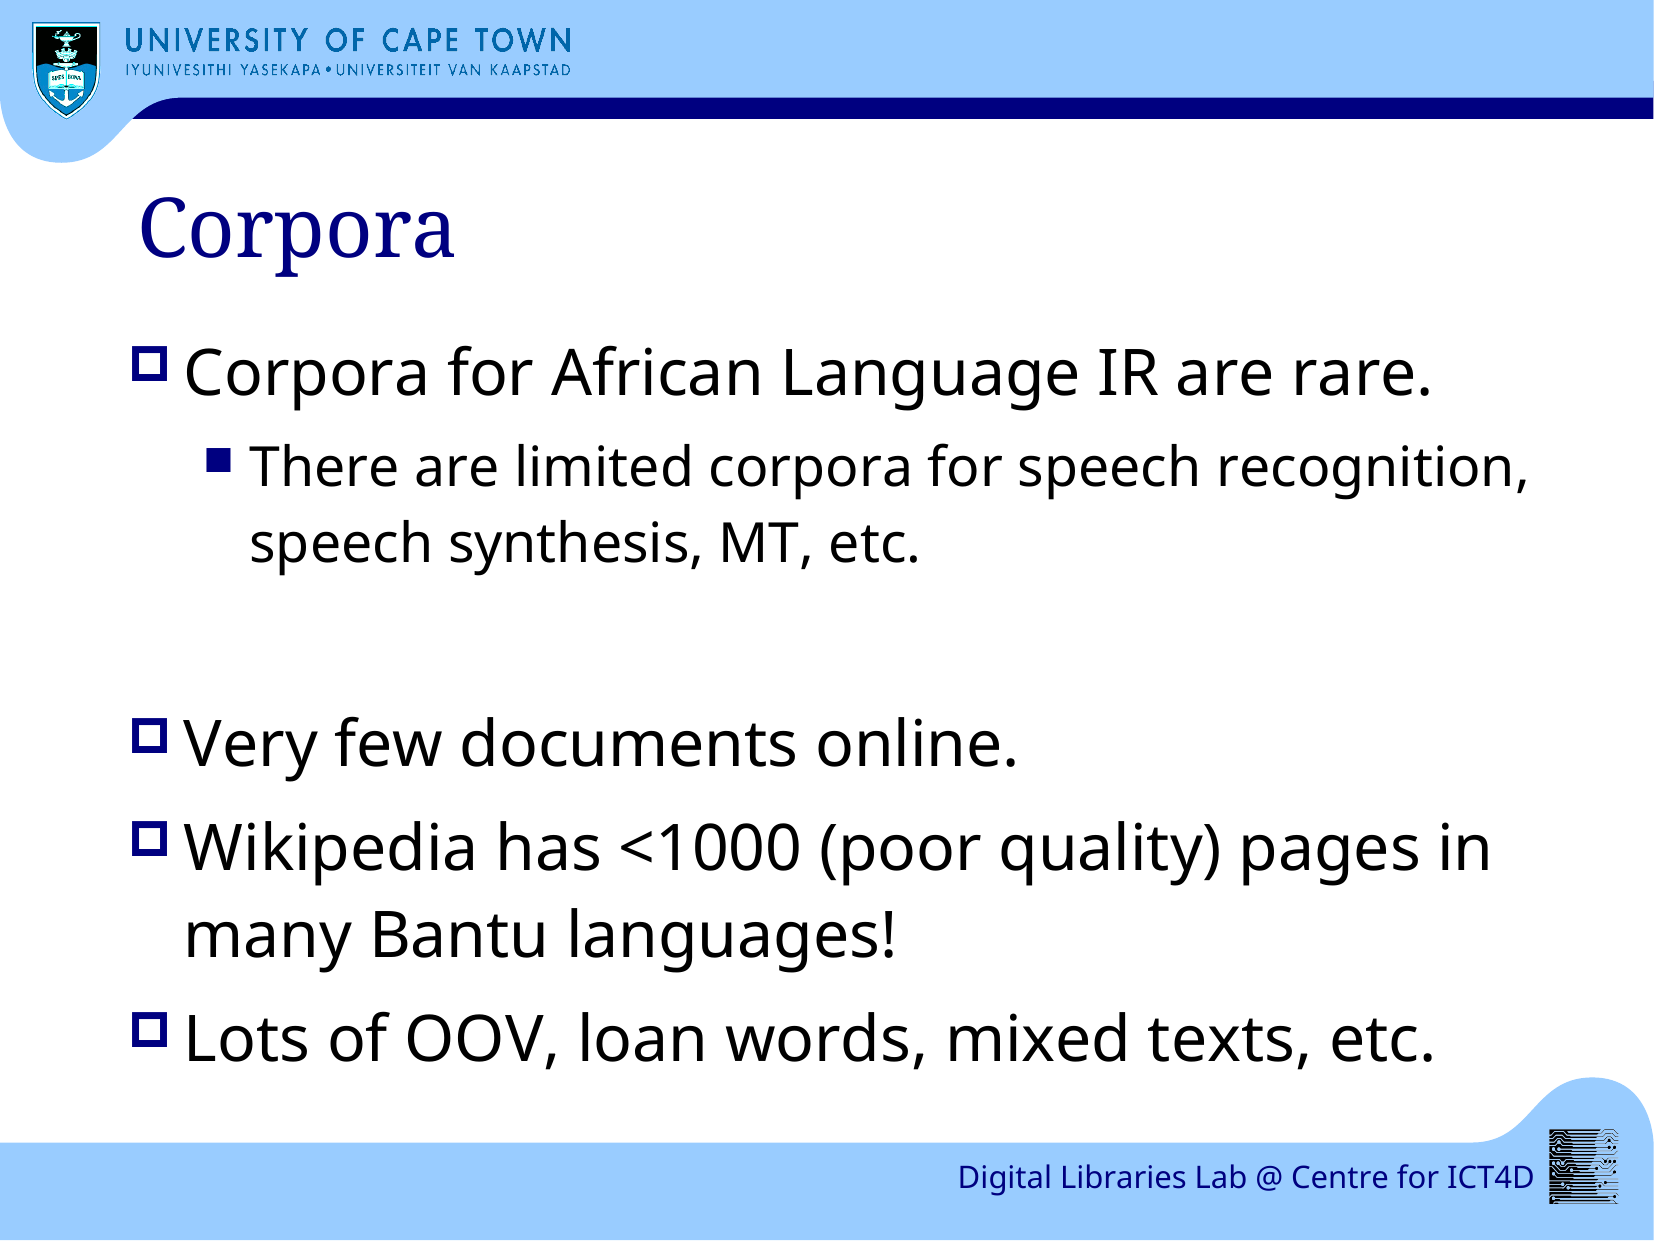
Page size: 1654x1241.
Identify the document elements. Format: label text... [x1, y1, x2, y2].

picture [1549, 1129, 1619, 1204]
list Corpora for African Language IR are rare. There are limited corpora for speech recognition, speech synthesis, MT, etc. Very few documents online. Wikipedia has <1000 (poor quality) pages in many Bantu languages! Lots of OOV, loan words, mixed texts, etc. [128, 326, 1597, 1046]
title Corpora [137, 155, 1598, 296]
picture [32, 22, 101, 120]
picture [122, 25, 573, 78]
